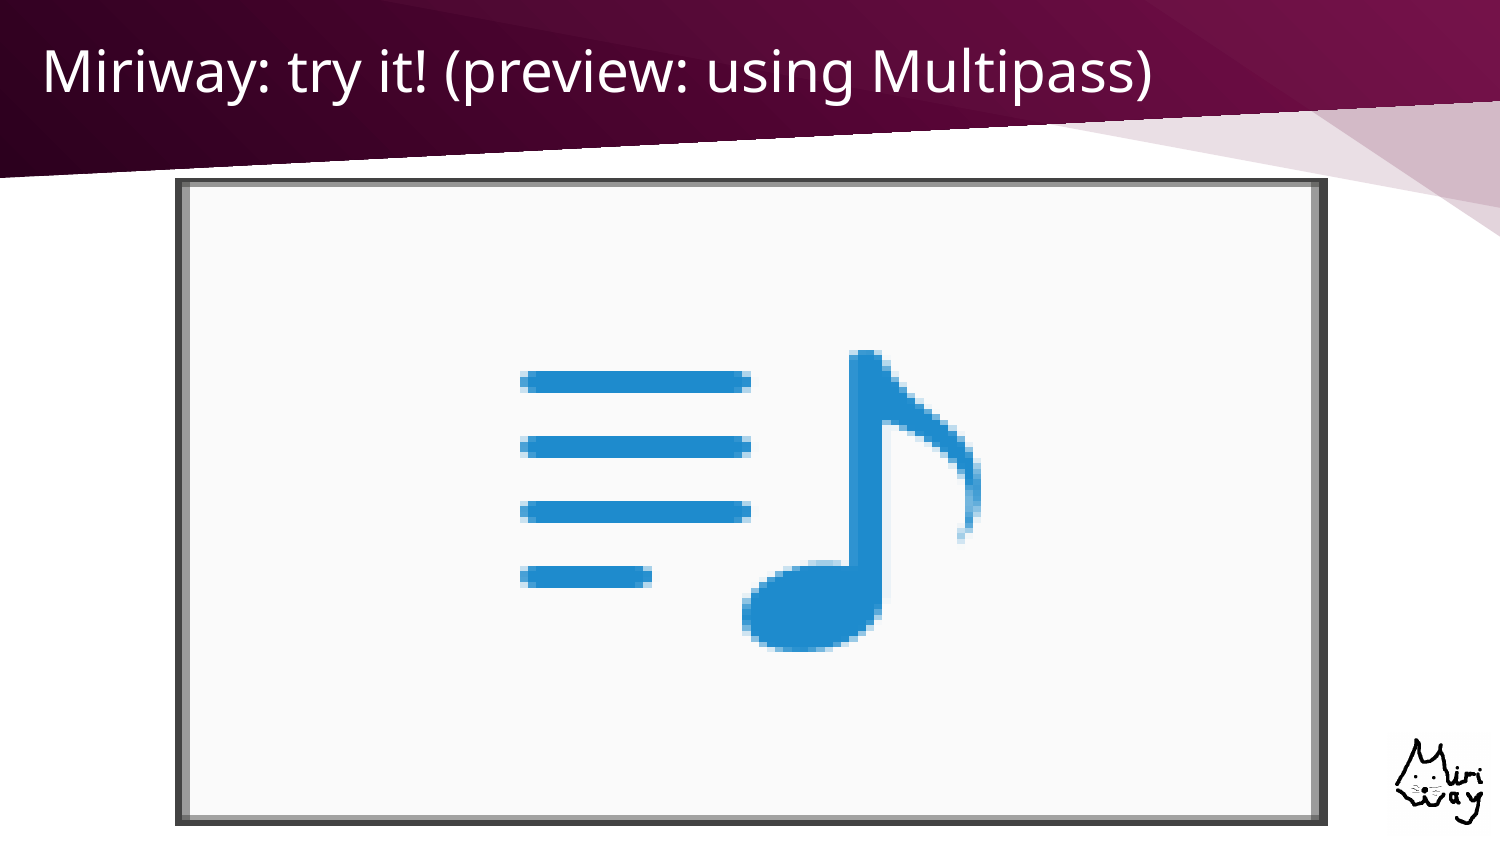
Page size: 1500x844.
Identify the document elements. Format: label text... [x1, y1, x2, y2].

title Miriway: try it! (preview: using Multipass) [41, 5, 1336, 134]
picture [1387, 732, 1491, 836]
text_box [173, 177, 1329, 827]
